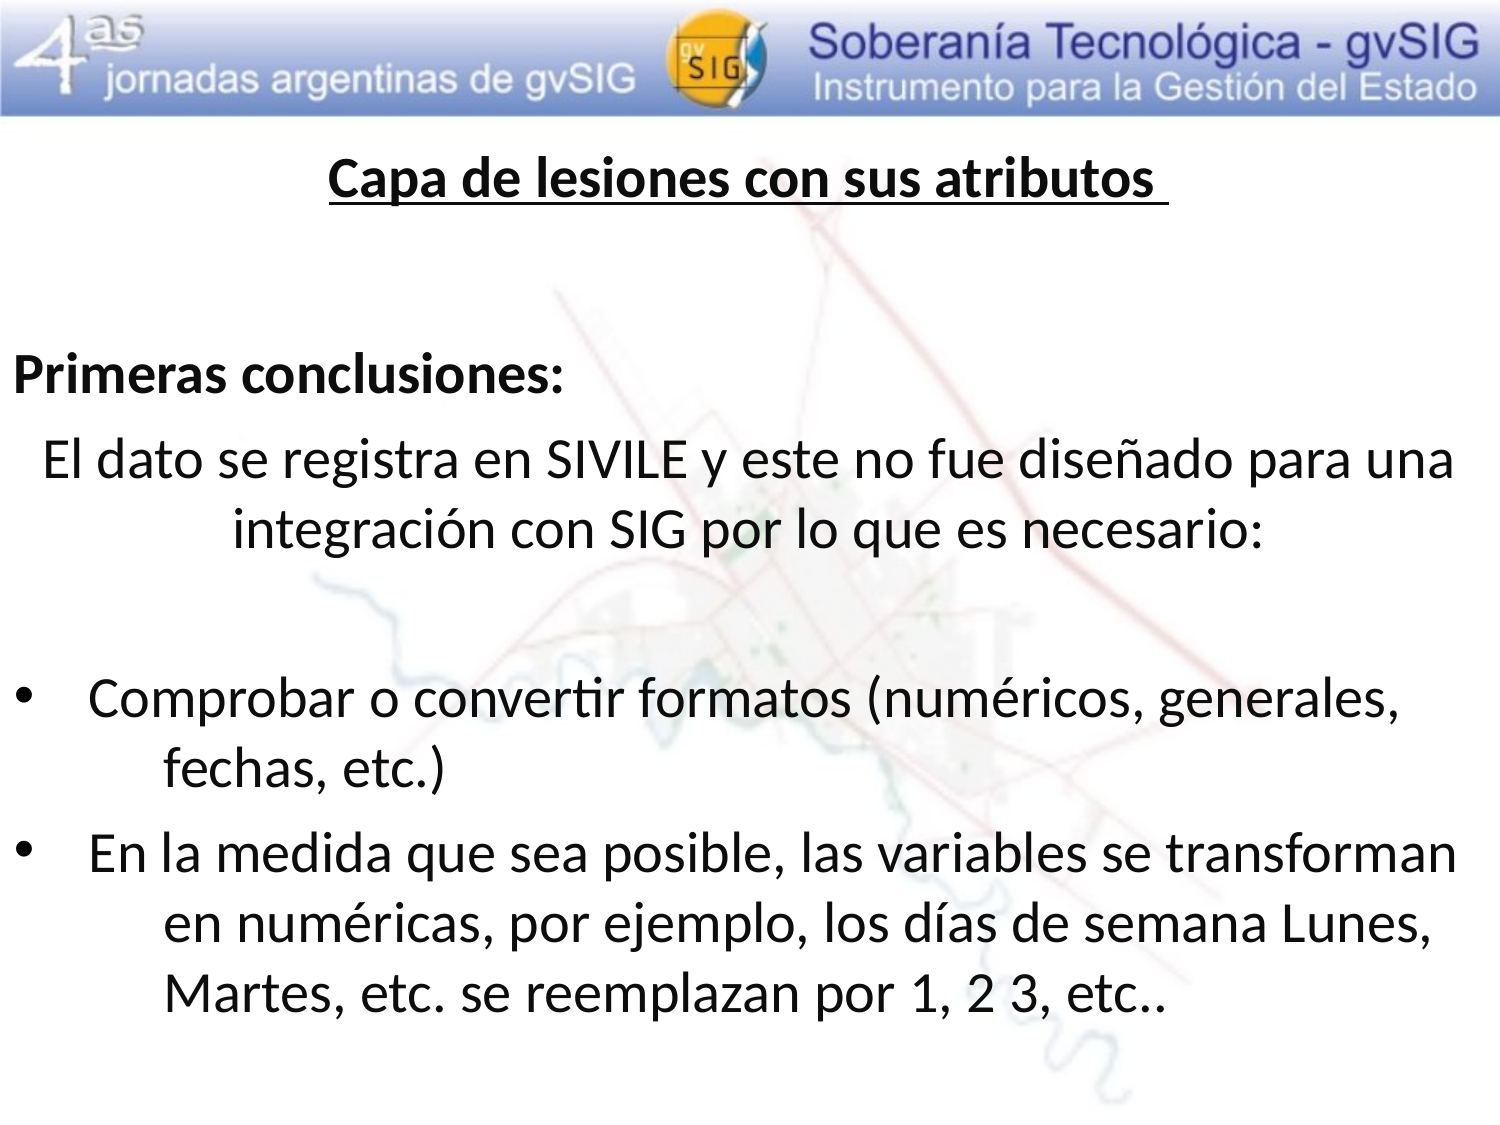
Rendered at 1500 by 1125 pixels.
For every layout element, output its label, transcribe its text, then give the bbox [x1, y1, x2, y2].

text_box Capa de lesiones con sus atributos [237, 132, 1260, 214]
subtitle Primeras conclusiones: El dato se registra en SIVILE y este no fue diseñado para una integración con SIG por lo que es necesario: Comprobar o convertir formatos (numéricos, generales, fechas, etc.) En la medida que sea posible, las variables se transforman en numéricas, por ejemplo, los días de semana Lunes, Martes, etc. se reemplazan por 1, 2 3, etc.. [0, 243, 1499, 441]
